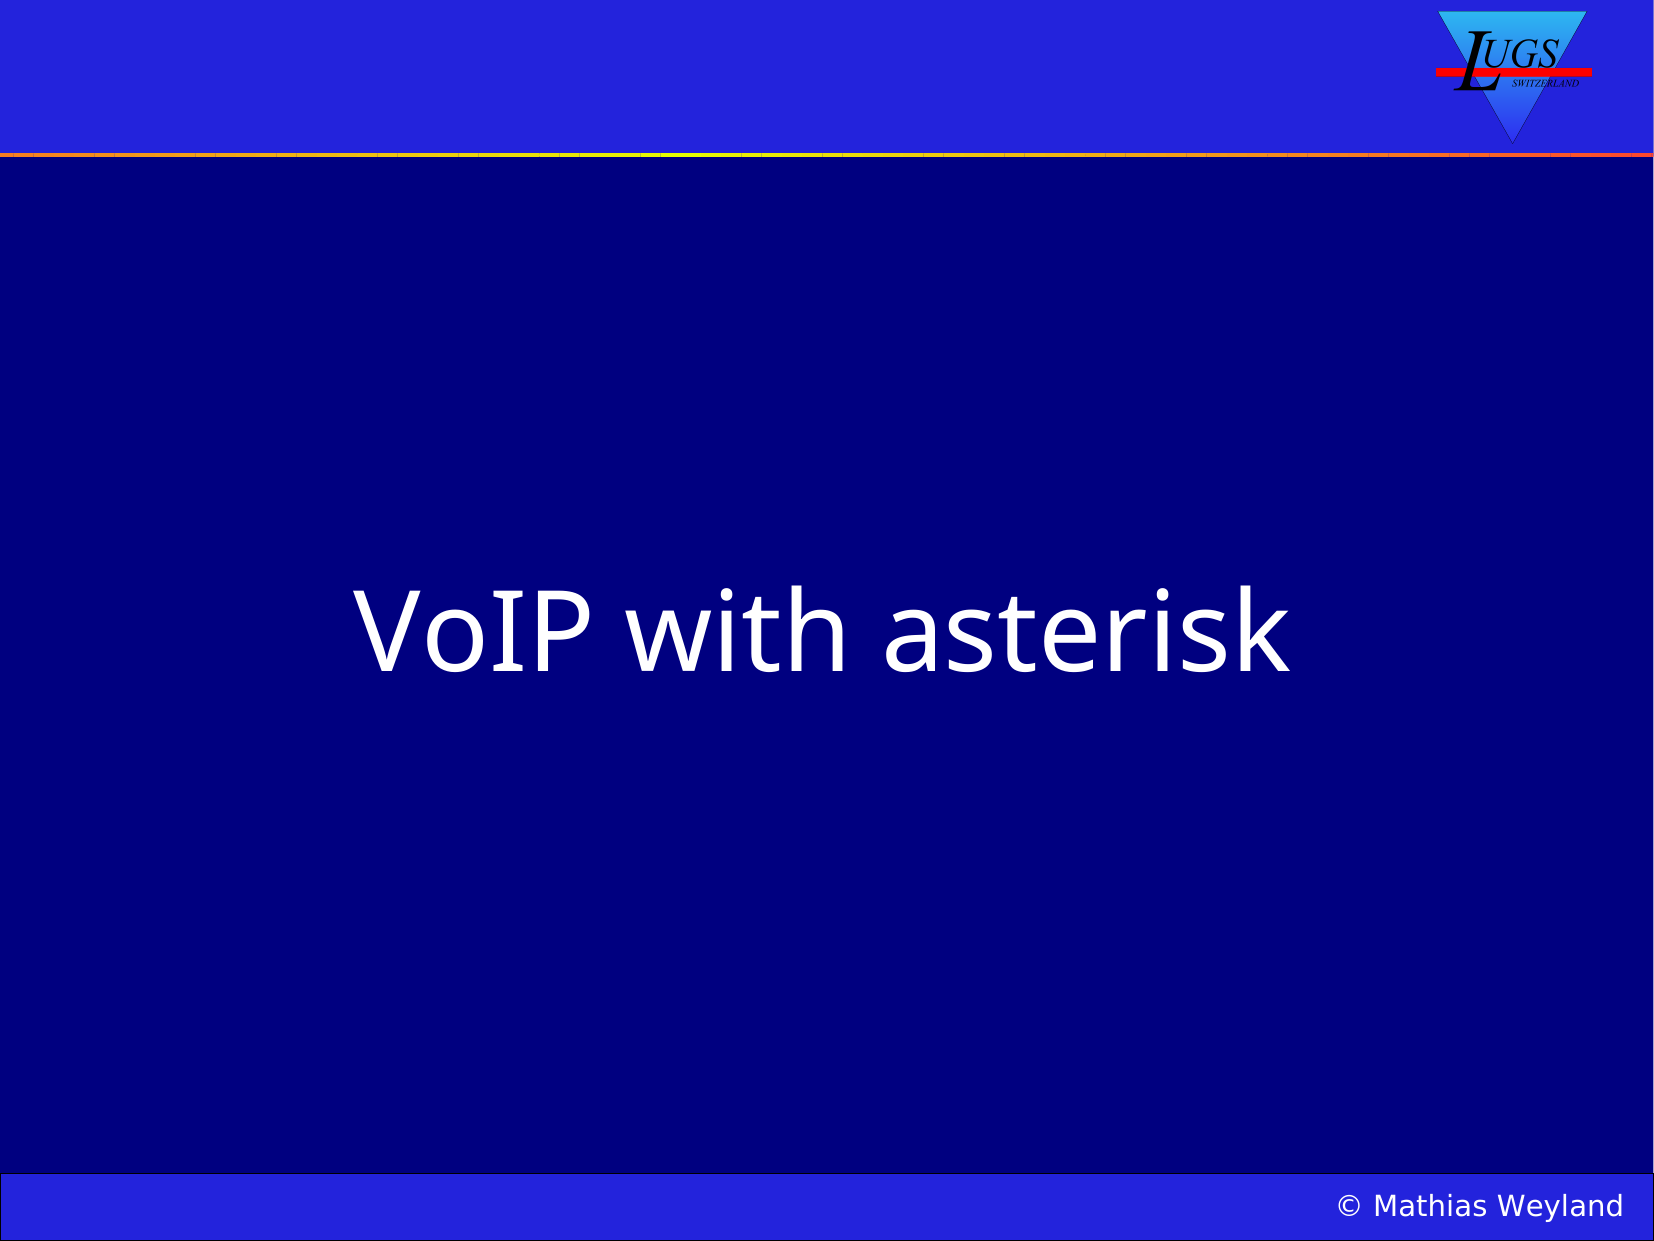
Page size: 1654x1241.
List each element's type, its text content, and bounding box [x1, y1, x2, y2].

text_box [232, 479, 1638, 854]
text_box © Mathias Weyland [1334, 1189, 1644, 1241]
text_box [0, 1173, 1654, 1241]
picture [1436, 11, 1592, 144]
text_box VoIP with asterisk [44, 551, 873, 732]
text_box [0, 0, 1654, 157]
